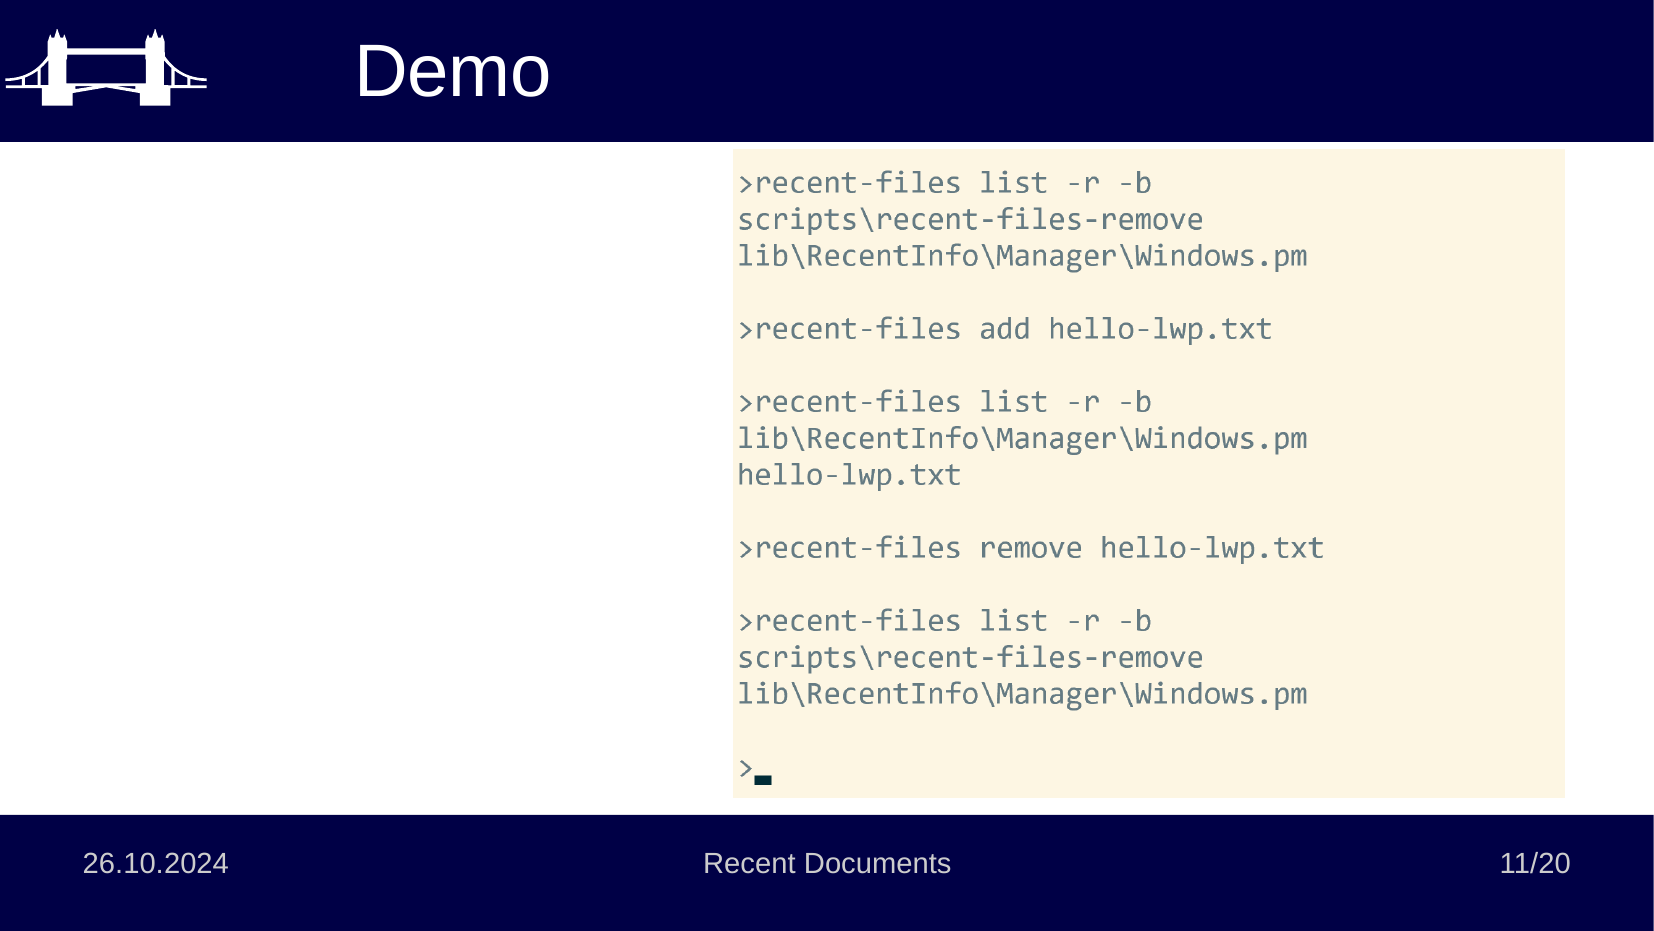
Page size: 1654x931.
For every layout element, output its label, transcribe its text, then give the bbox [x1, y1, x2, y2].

picture [733, 149, 1565, 798]
title Demo [354, 5, 1654, 136]
